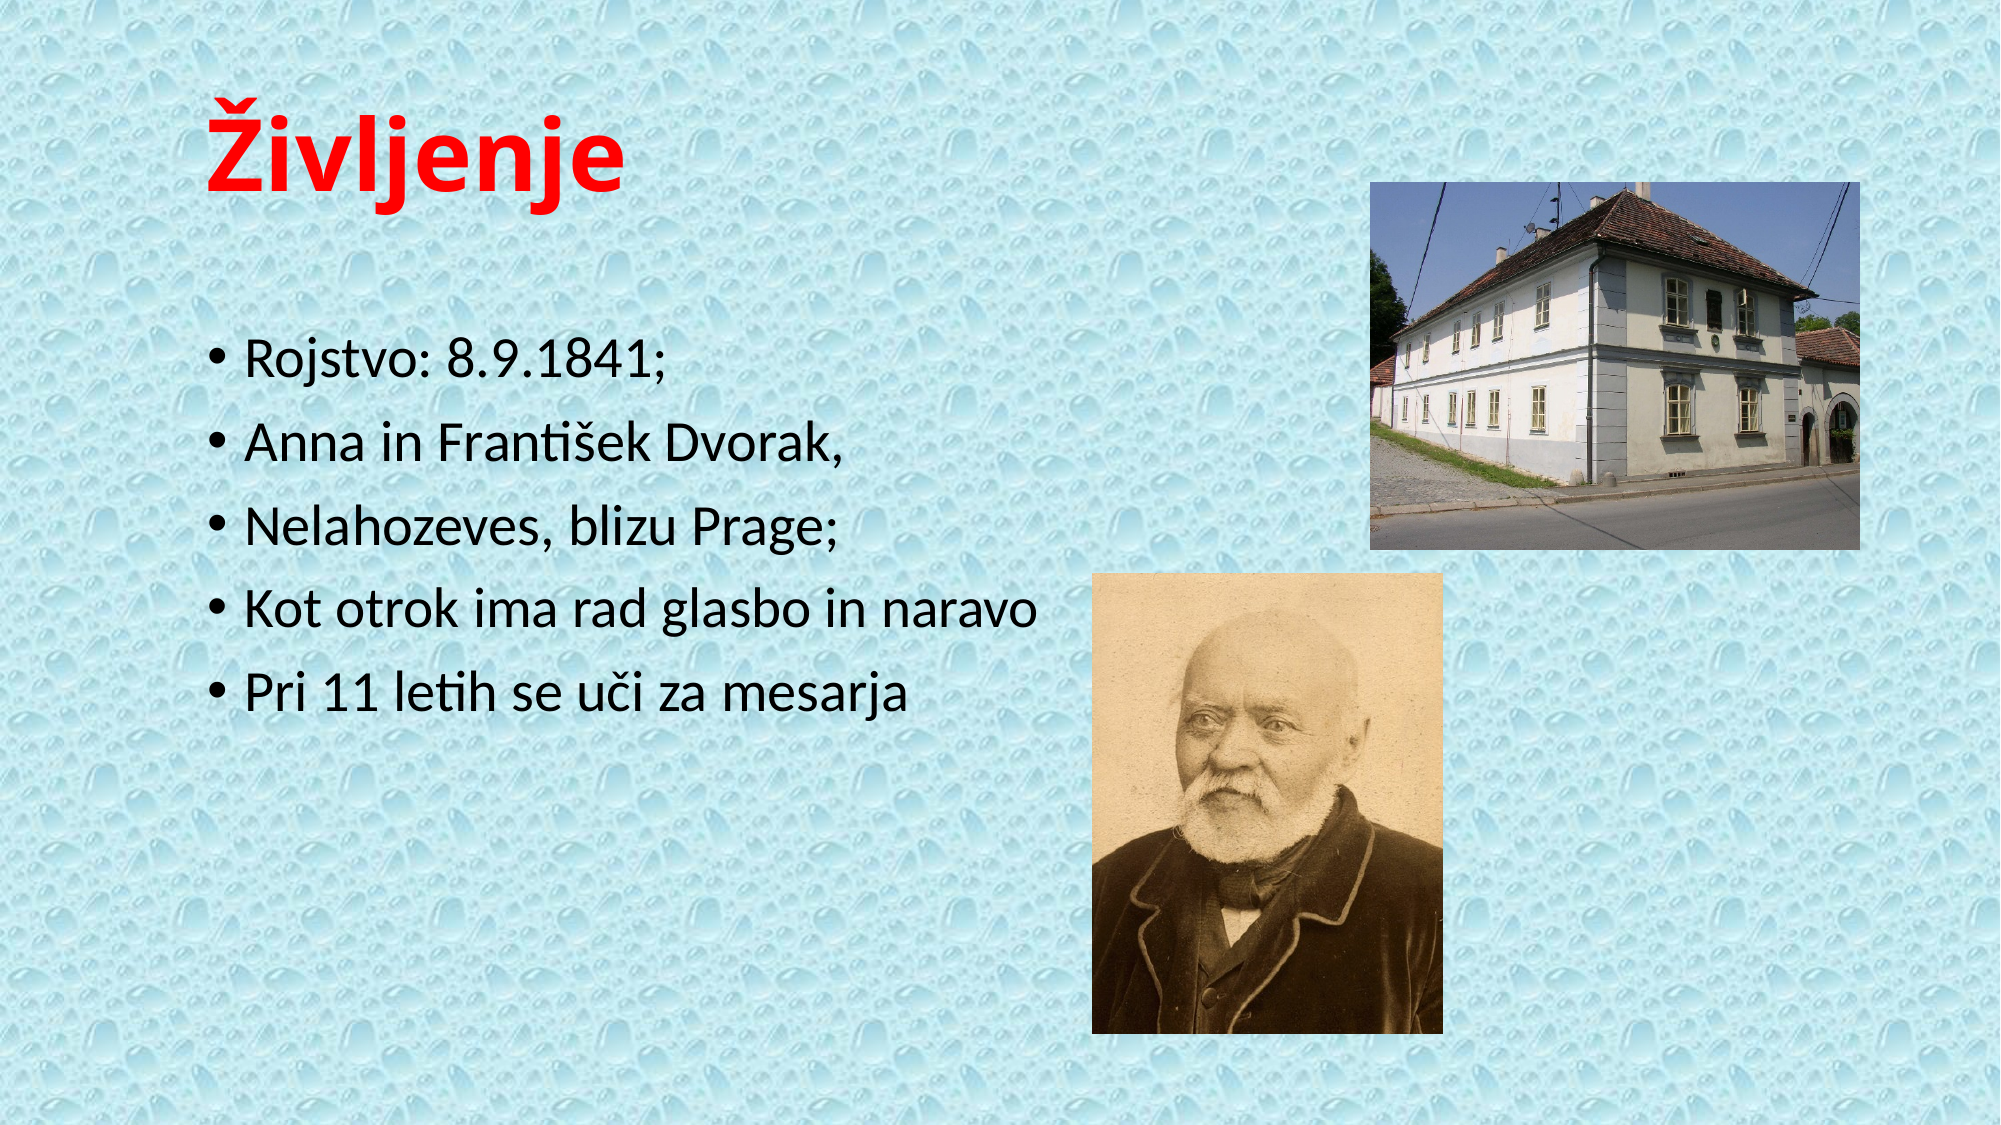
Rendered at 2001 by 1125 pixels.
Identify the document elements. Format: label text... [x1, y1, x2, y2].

list Rojstvo: 8.9.1841; Anna in František Dvorak, Nelahozeves, blizu Prage; Kot otrok ima rad glasbo in naravo Pri 11 letih se uči za mesarja [191, 320, 1917, 1034]
picture [0, 0, 2001, 1125]
title Življenje [191, 50, 1917, 268]
